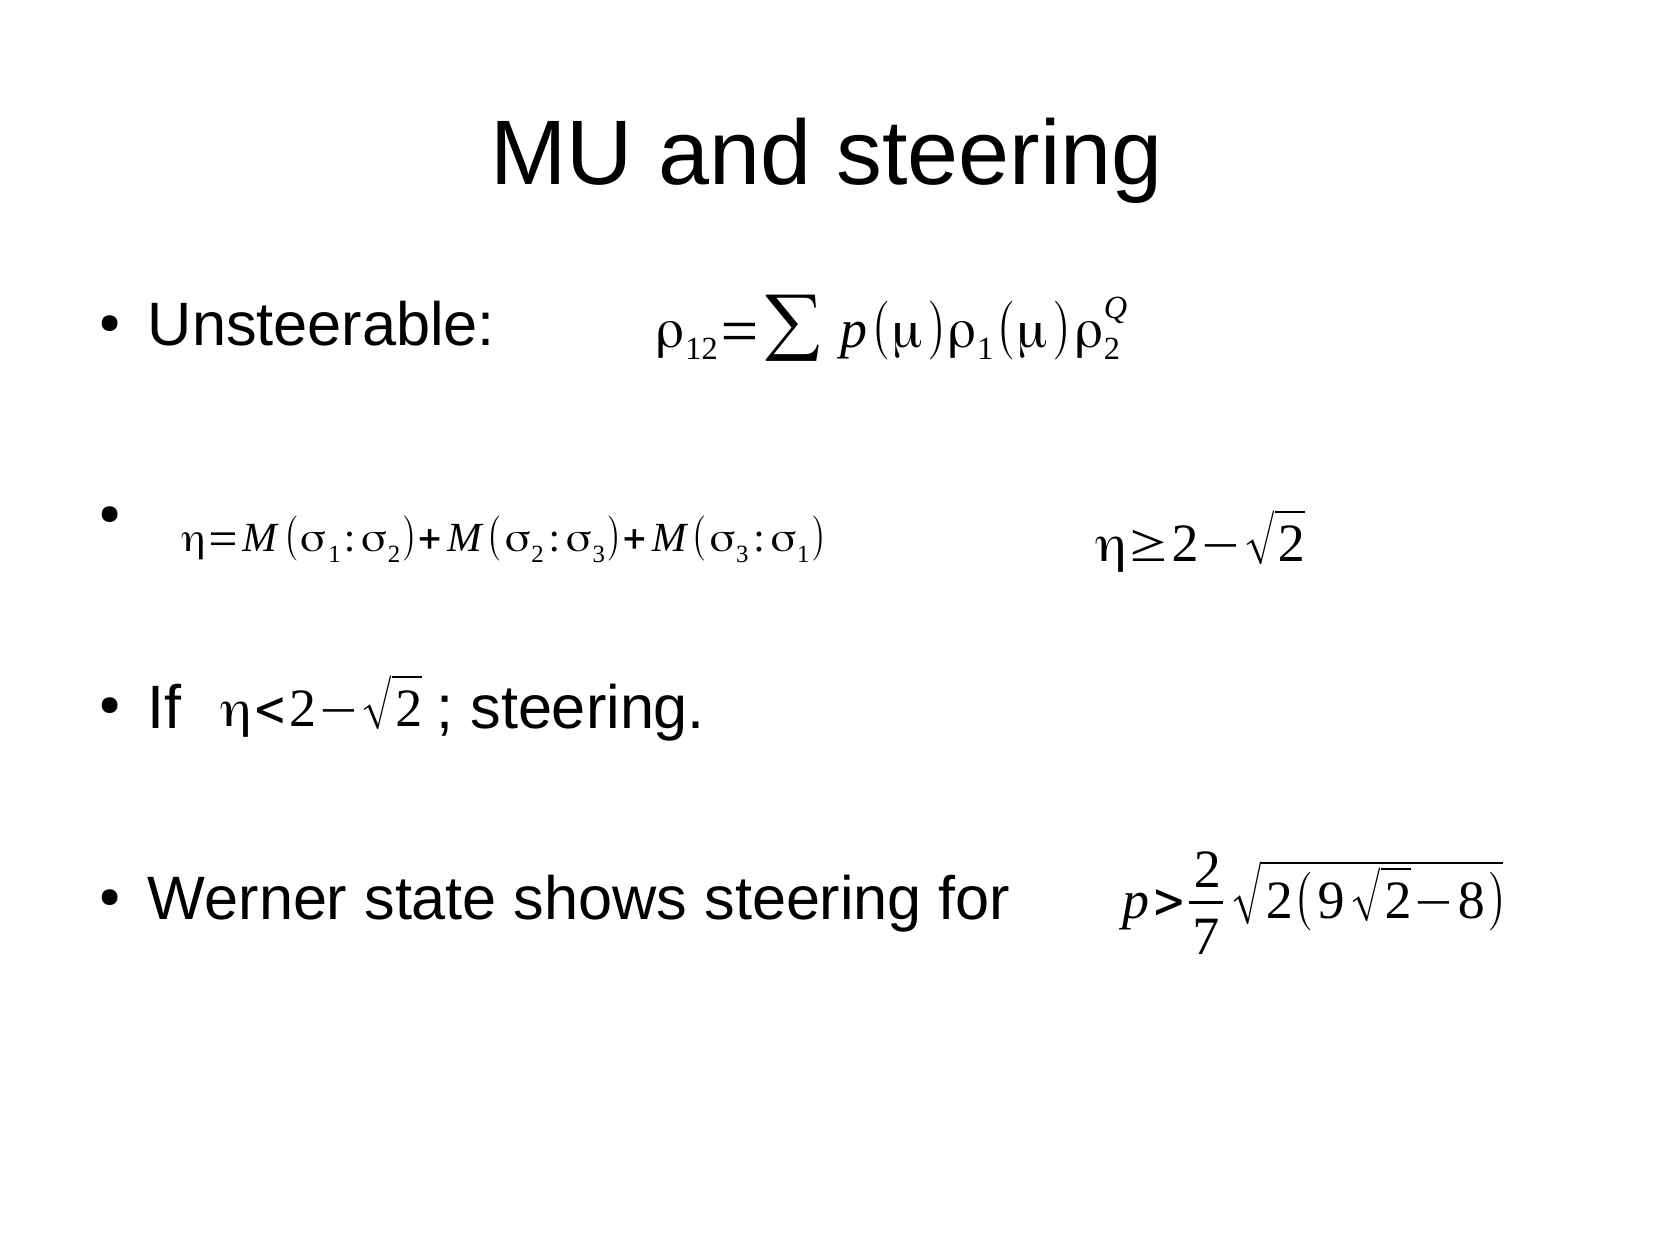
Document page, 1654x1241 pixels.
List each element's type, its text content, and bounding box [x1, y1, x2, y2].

chart [173, 514, 832, 567]
chart [212, 673, 429, 740]
chart [1109, 838, 1512, 967]
chart [649, 290, 1134, 367]
list Unsteerable: If ; steering. Werner state shows steering for [82, 290, 1571, 1010]
chart [1087, 507, 1312, 574]
title MU and steering [82, 49, 1571, 257]
